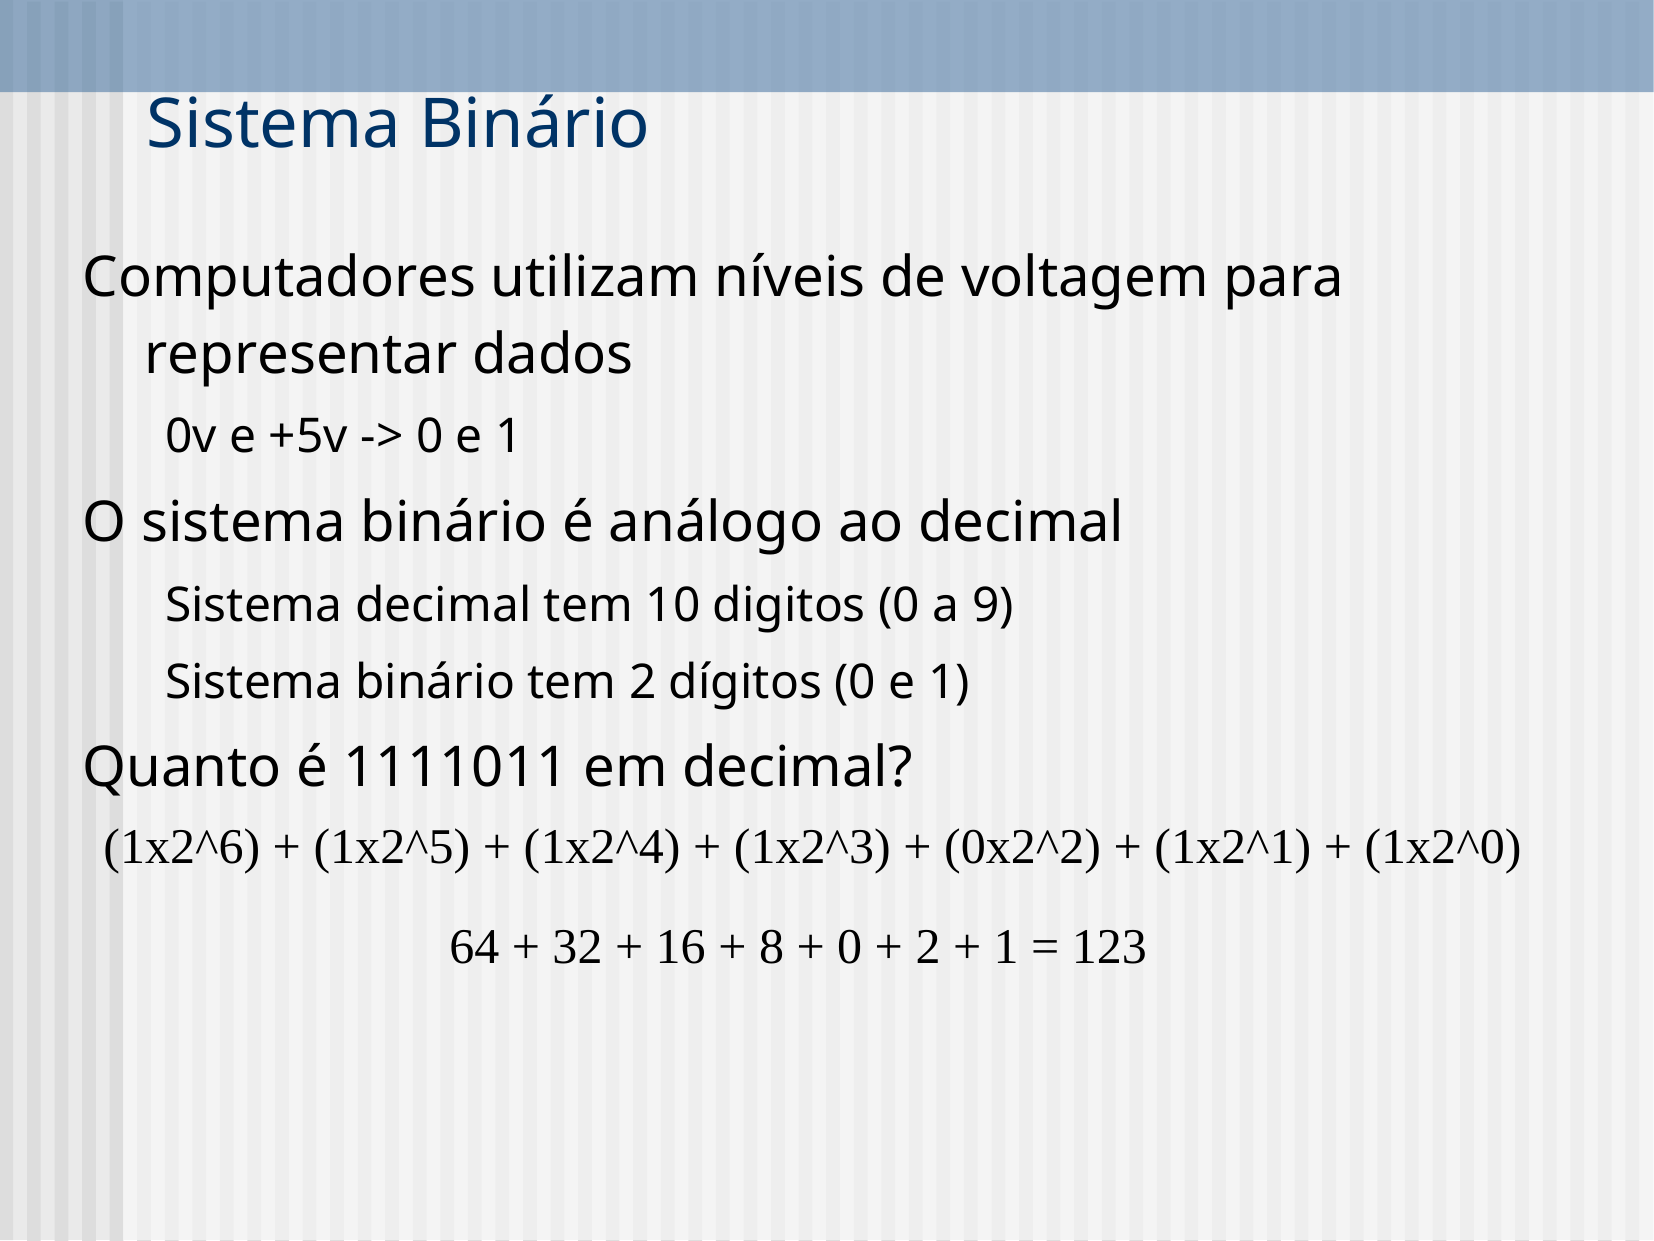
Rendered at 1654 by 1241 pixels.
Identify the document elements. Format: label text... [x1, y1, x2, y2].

text_box (1x2^6) + (1x2^5) + (1x2^4) + (1x2^3) + (0x2^2) + (1x2^1) + (1x2^0) [88, 814, 1565, 886]
title Sistema Binário [146, 36, 1536, 204]
list Computadores utilizam níveis de voltagem para representar dados 0v e +5v -> 0 e 1 O sistema binário é análogo ao decimal Sistema decimal tem 10 digitos (0 a 9) Sistema binário tem 2 dígitos (0 e 1) Quanto é 1111011 em decimal? [82, 236, 1571, 1094]
text_box 64 + 32 + 16 + 8 + 0 + 2 + 1 = 123 [434, 915, 1241, 987]
